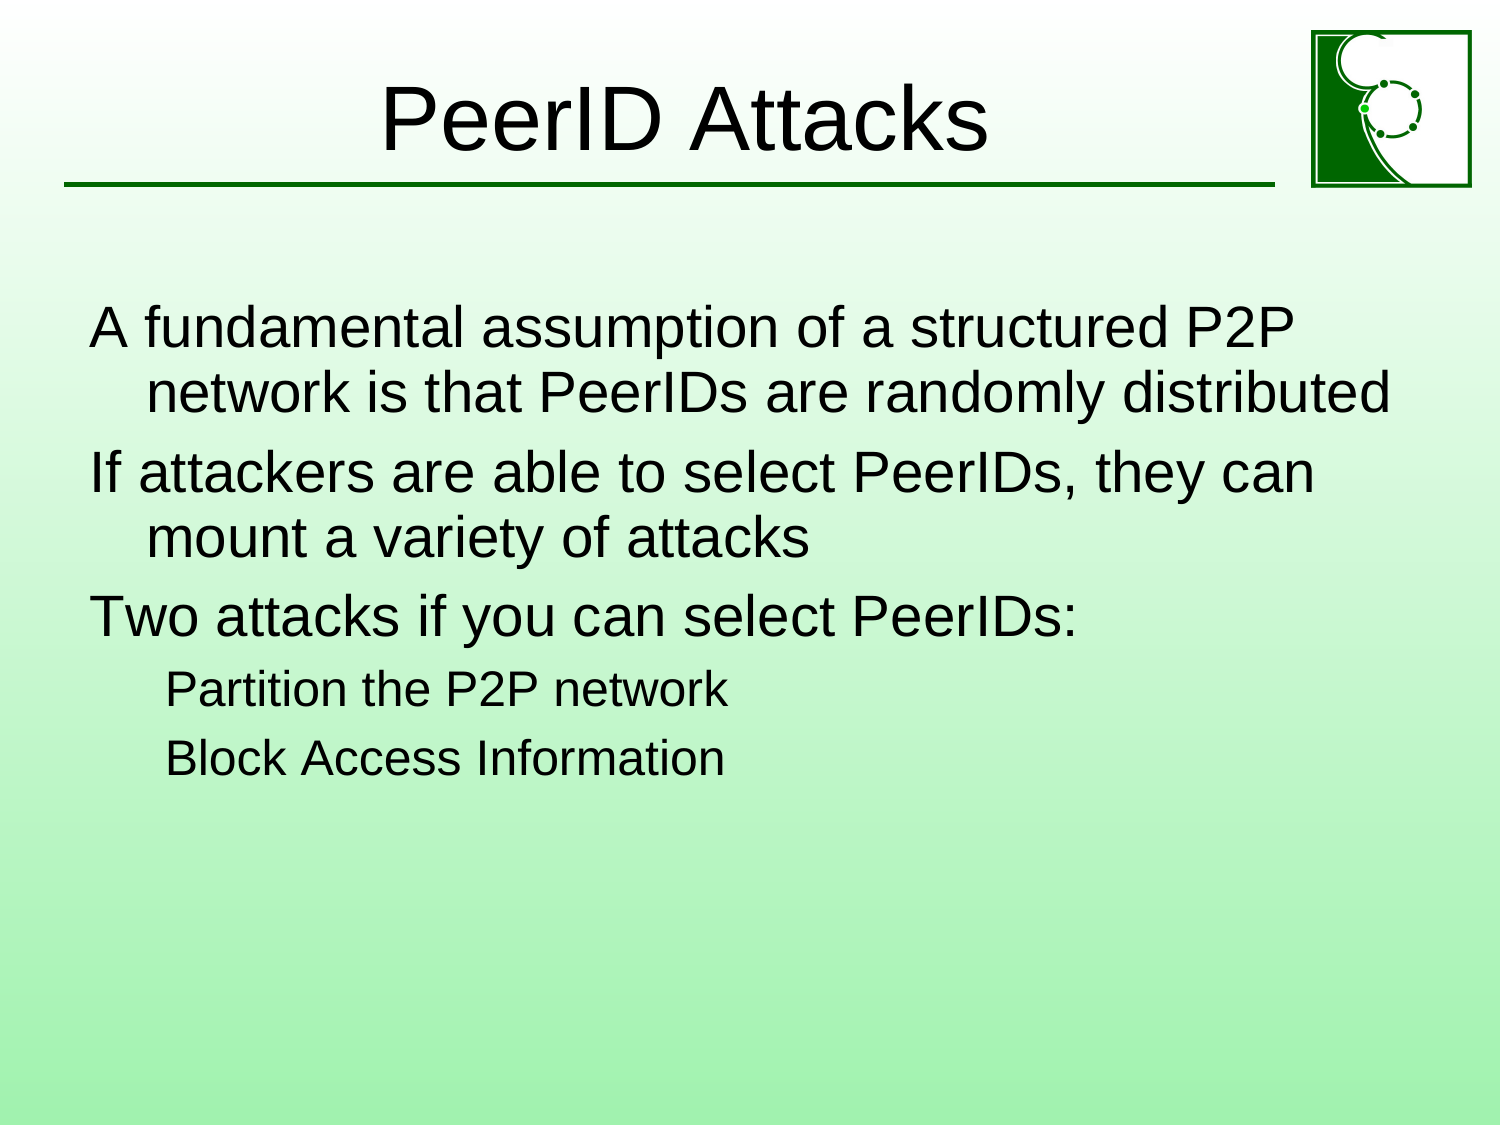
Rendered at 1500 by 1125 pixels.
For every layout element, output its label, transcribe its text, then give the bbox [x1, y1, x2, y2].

picture [1311, 30, 1472, 188]
title PeerID Attacks [76, 24, 1295, 213]
list A fundamental assumption of a structured P2P network is that PeerIDs are randomly distributed If attackers are able to select PeerIDs, they can mount a variety of attacks Two attacks if you can select PeerIDs: Partition the P2P network Block Access Information [75, 287, 1426, 1005]
